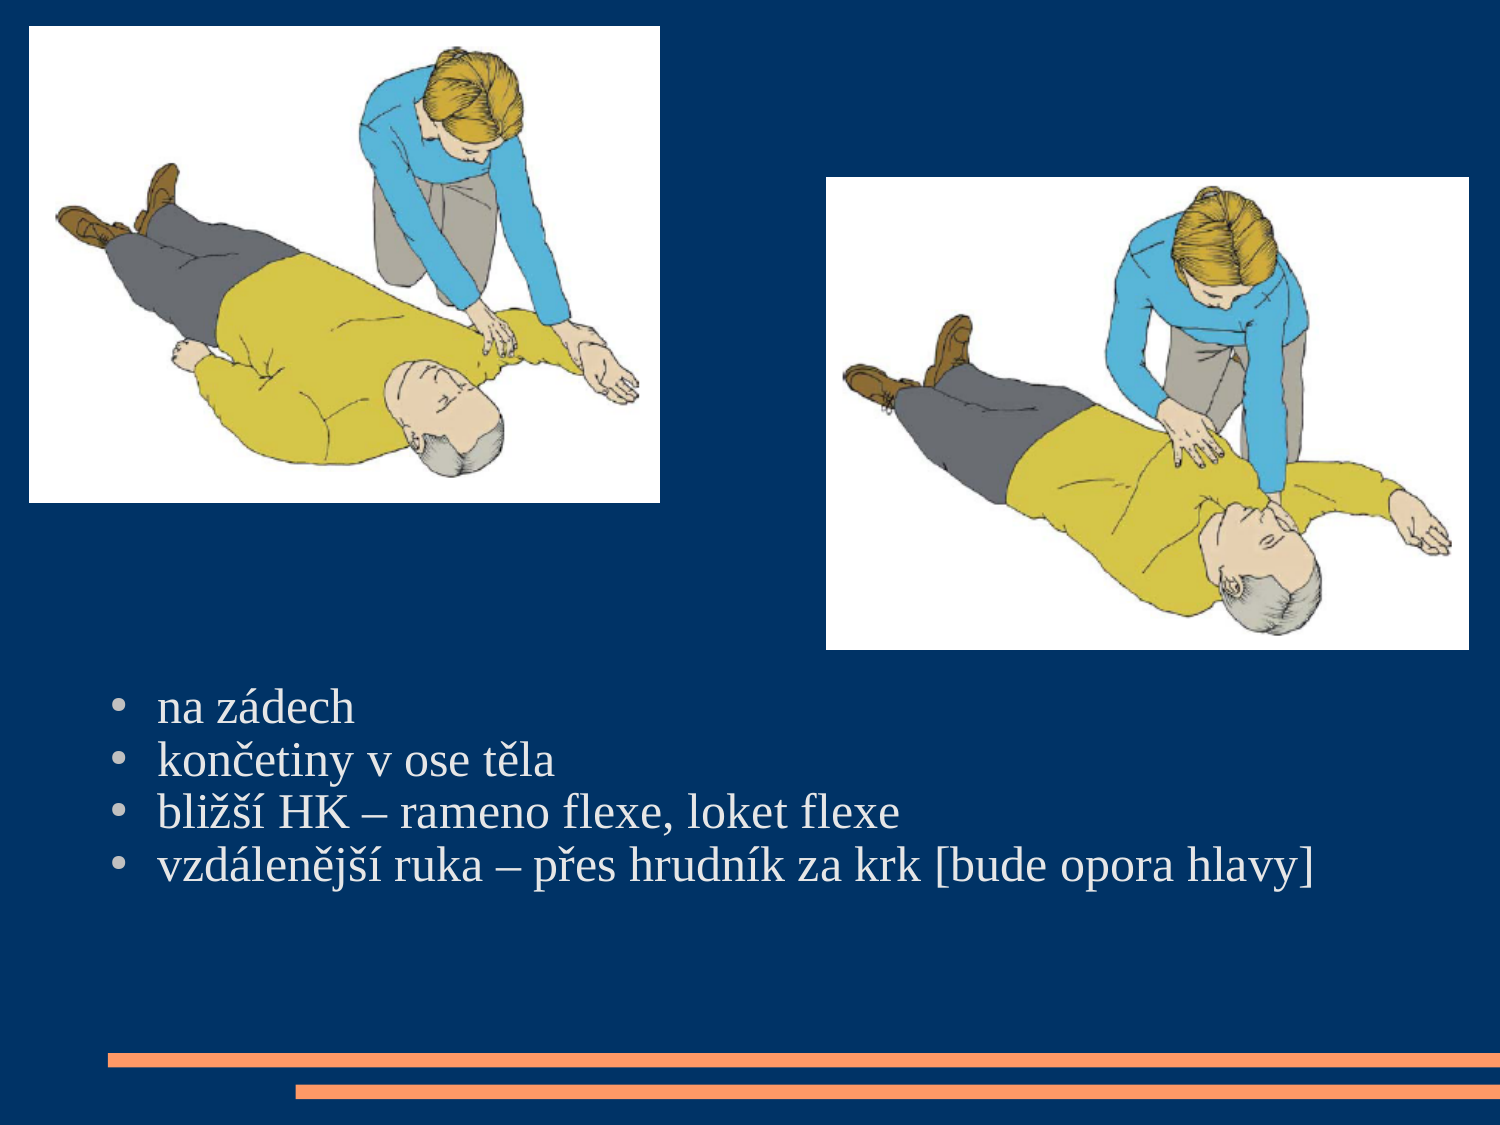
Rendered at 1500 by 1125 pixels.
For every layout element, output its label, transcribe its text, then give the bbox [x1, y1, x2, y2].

picture [826, 177, 1469, 650]
picture [29, 26, 660, 503]
list na zádech končetiny v ose těla bližší HK – rameno flexe, loket flexe vzdálenější ruka – přes hrudník za krk [bude opora hlavy] [109, 679, 1500, 1029]
